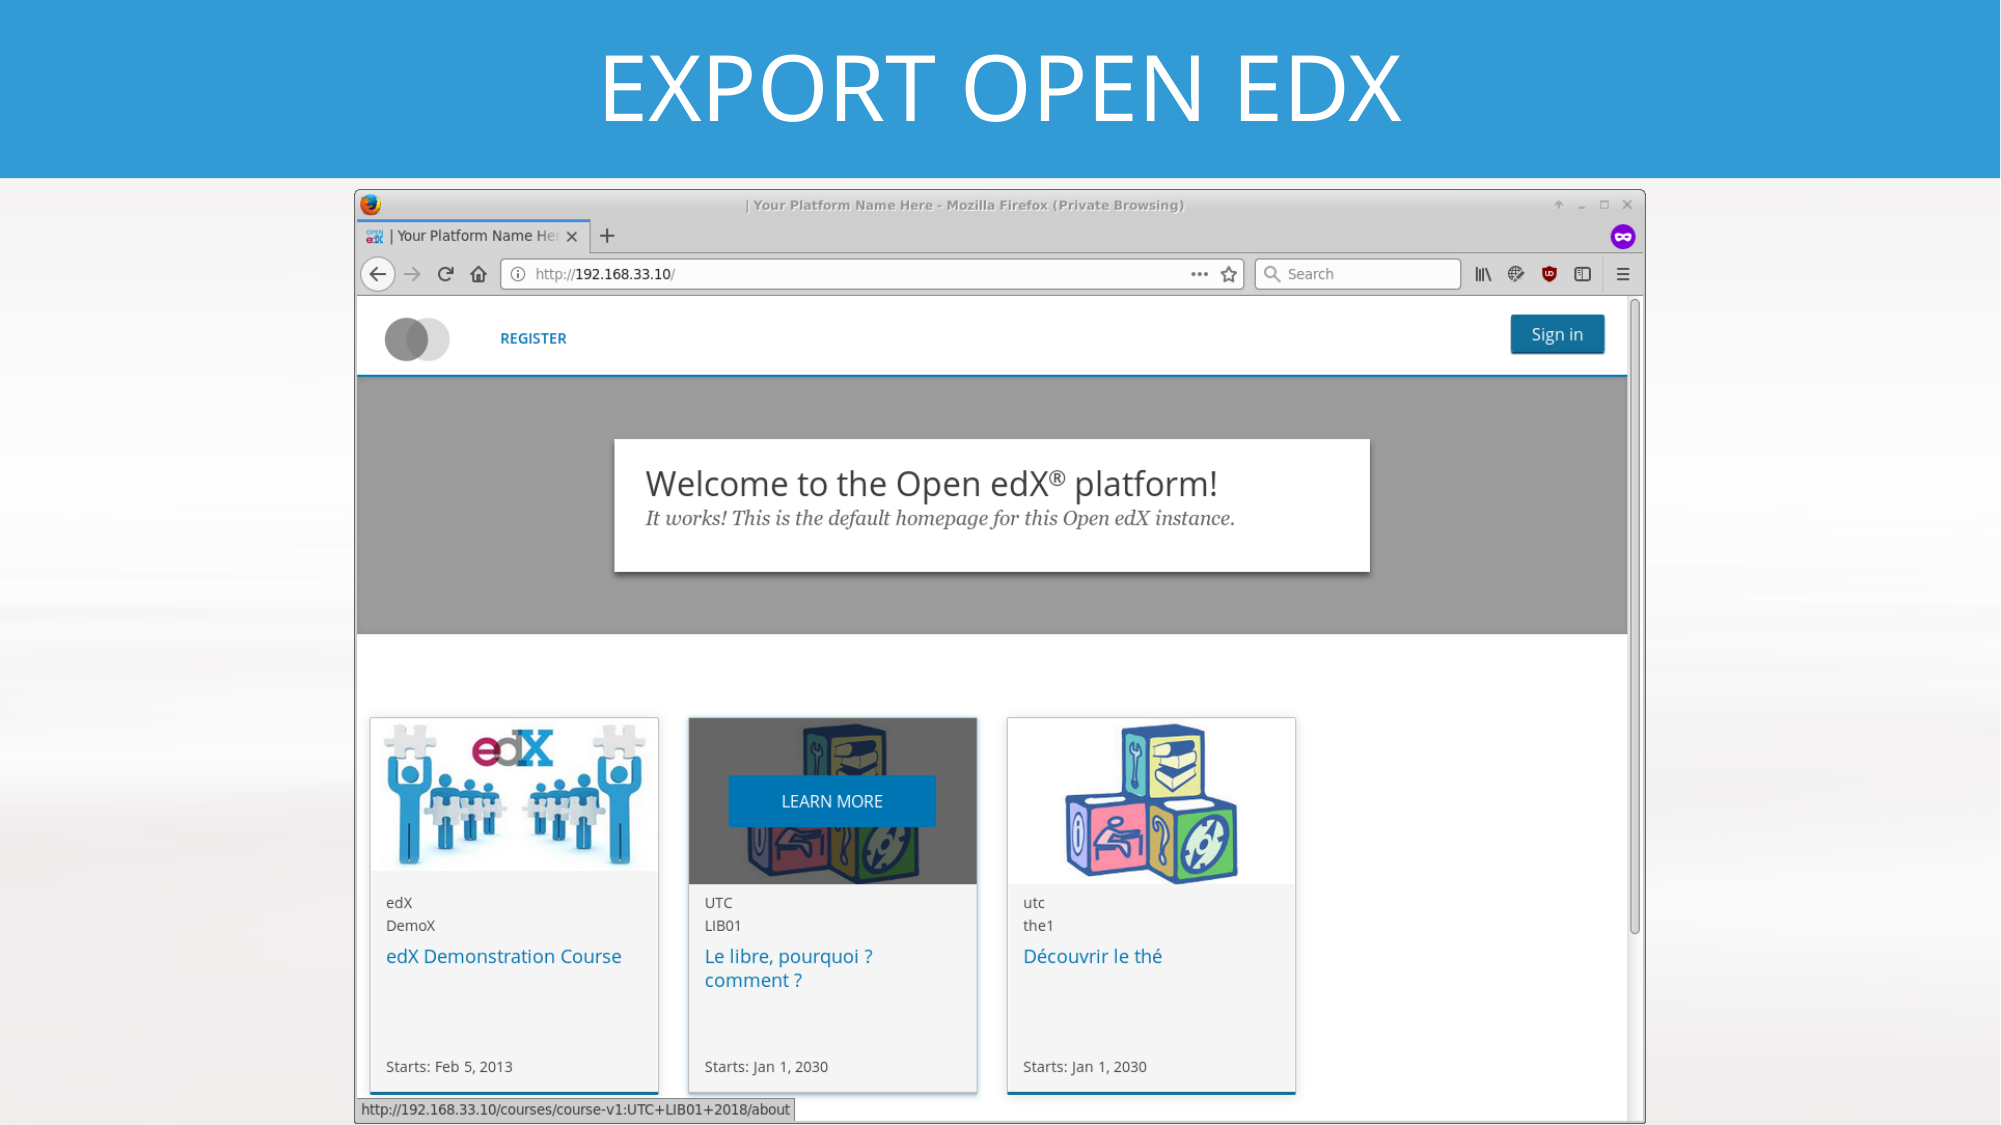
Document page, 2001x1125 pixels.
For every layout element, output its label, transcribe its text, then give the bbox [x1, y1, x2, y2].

picture [354, 189, 1646, 1124]
text_box Export Open edX [0, 0, 2000, 173]
